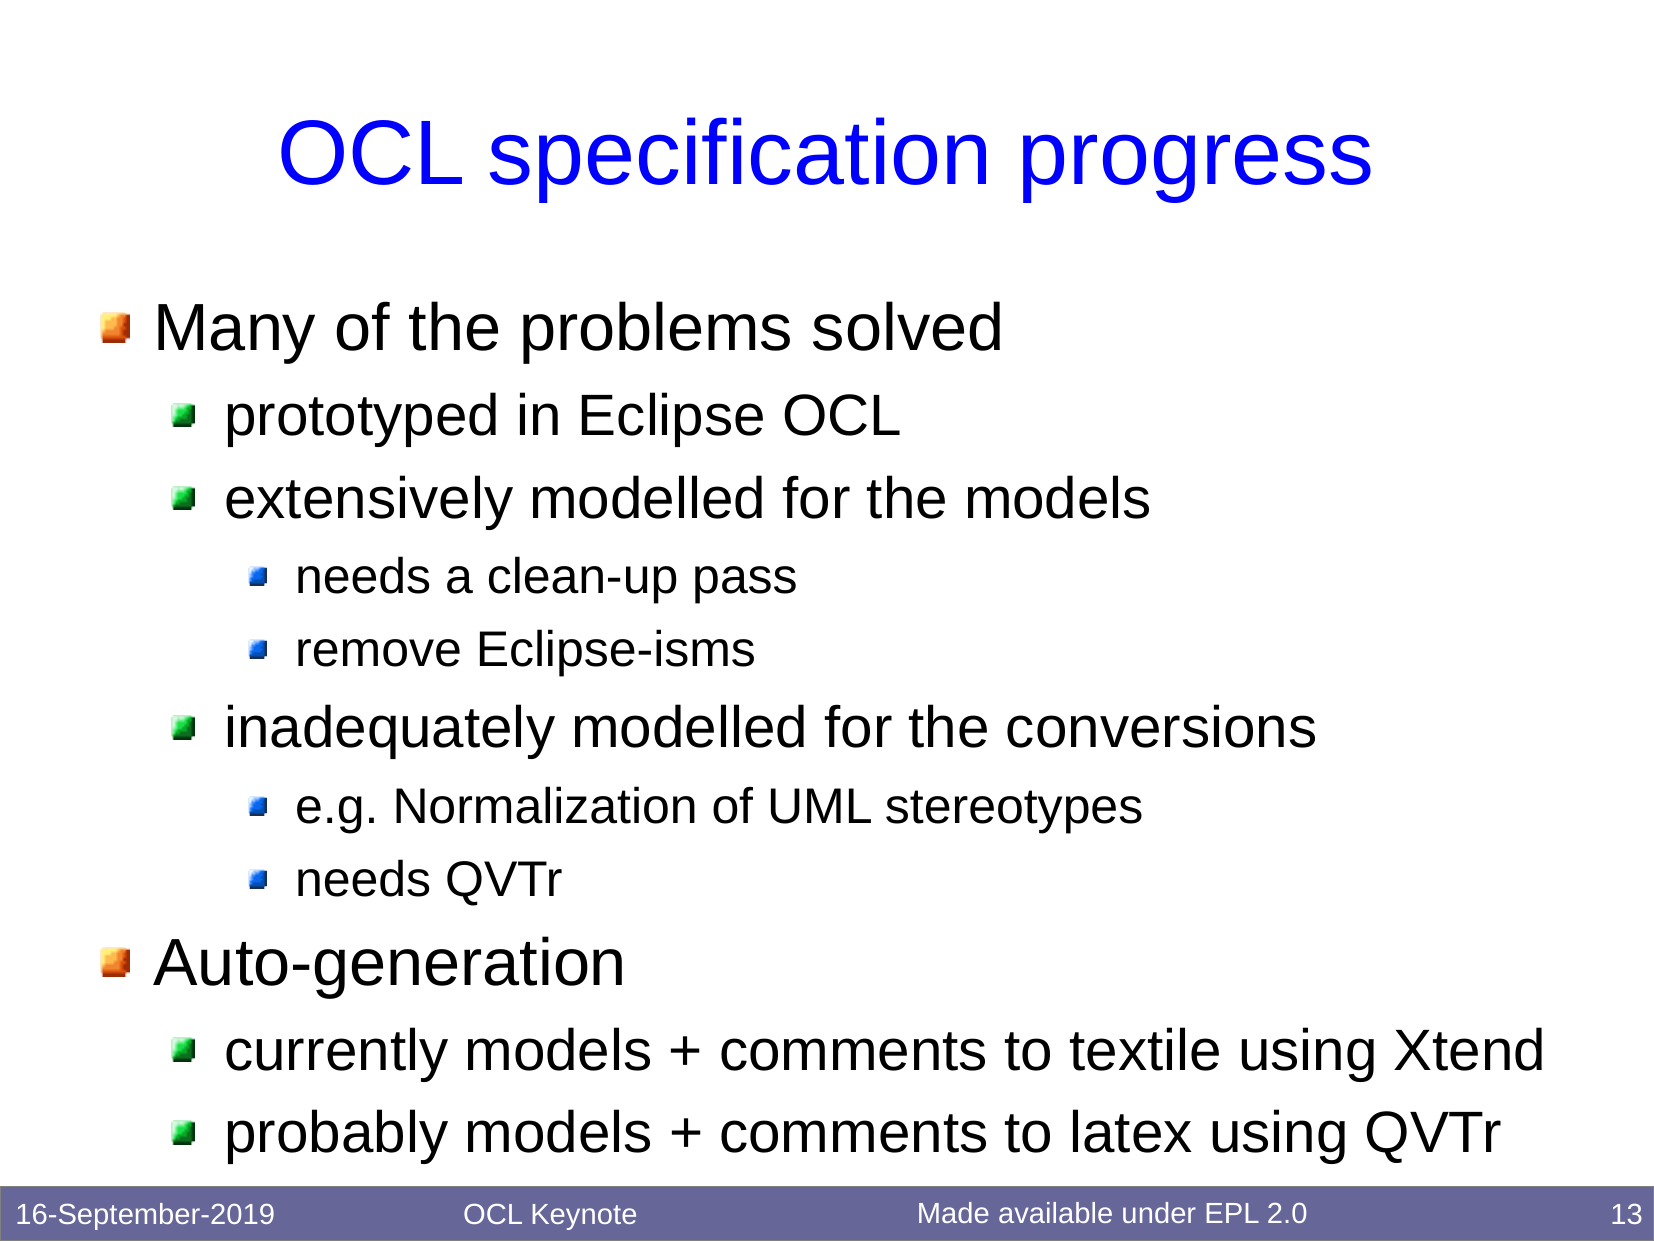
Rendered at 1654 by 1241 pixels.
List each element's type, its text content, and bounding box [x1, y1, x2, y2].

list Many of the problems solved prototyped in Eclipse OCL extensively modelled for the models needs a clean-up pass remove Eclipse-isms inadequately modelled for the conversions e.g. Normalization of UML stereotypes needs QVTr Auto-generation currently models + comments to textile using Xtend probably models + comments to latex using QVTr [82, 290, 1571, 1166]
title OCL specification progress [82, 49, 1571, 257]
